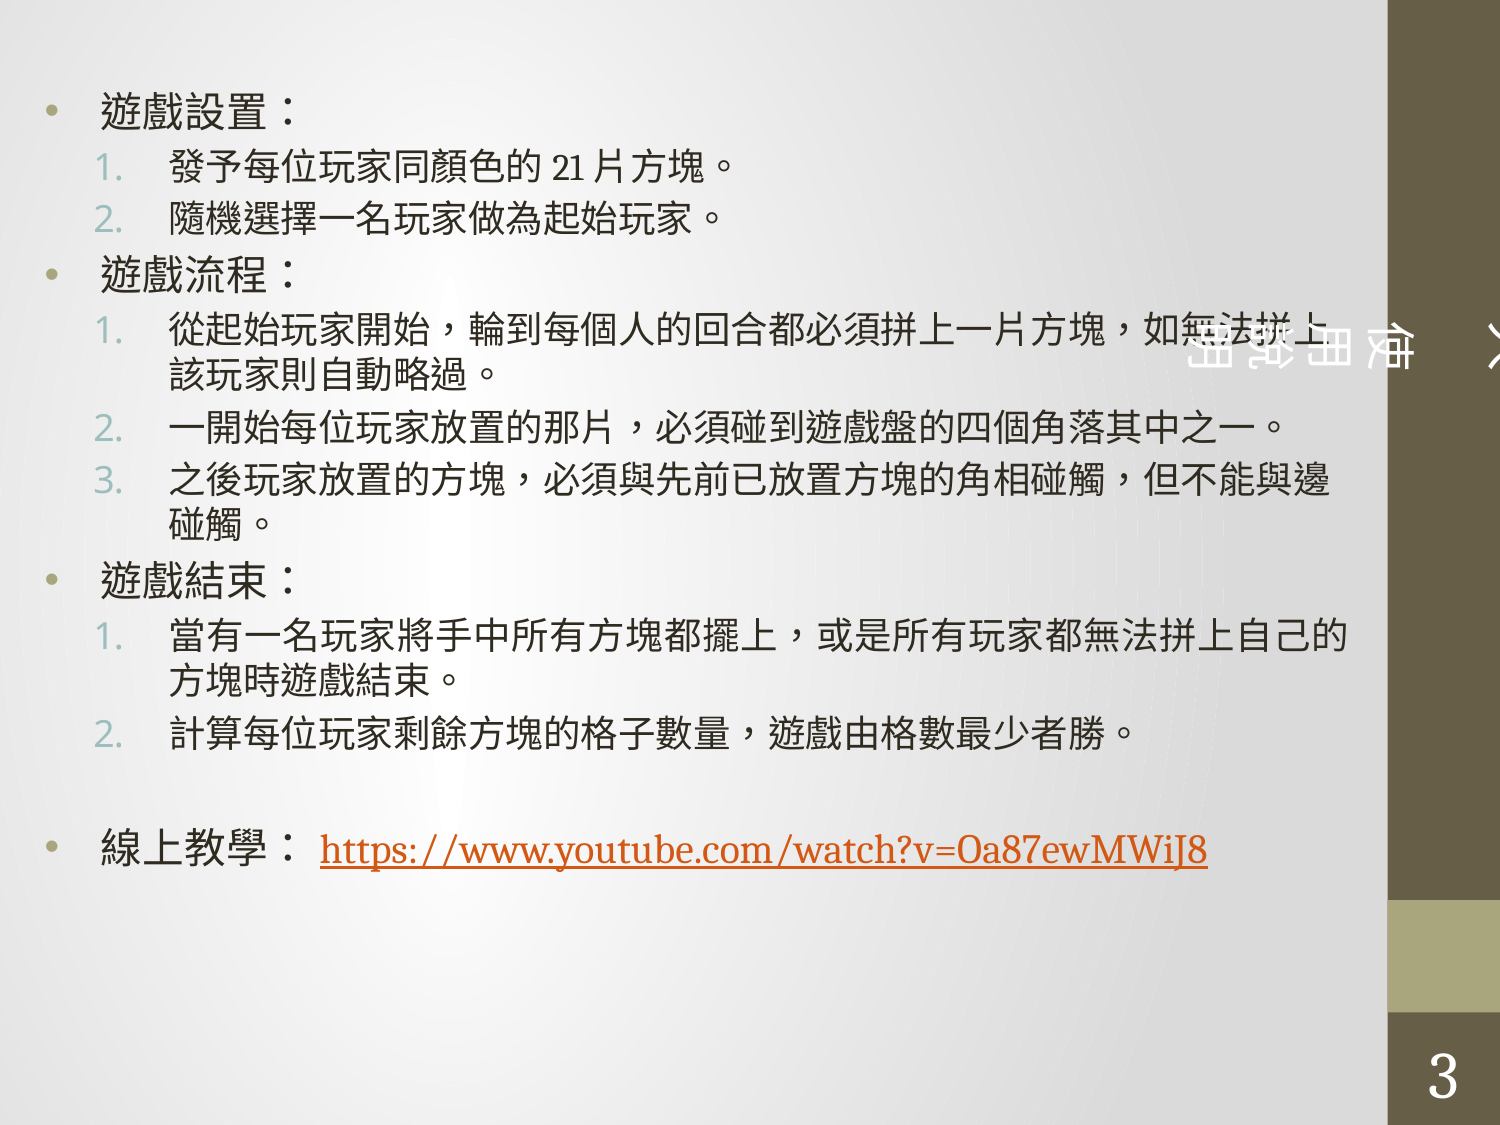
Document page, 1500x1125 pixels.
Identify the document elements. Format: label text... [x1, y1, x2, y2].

text_box 格格不入 使用說明 [1392, 0, 1484, 705]
list 遊戲設置： 發予每位玩家同顏色的21片方塊。 隨機選擇一名玩家做為起始玩家。 遊戲流程： 從起始玩家開始，輪到每個人的回合都必須拼上一片方塊，如無法拼上該玩家則自動略過。 一開始每位玩家放置的那片，必須碰到遊戲盤的四個角落其中之一。 之後玩家放置的方塊，必須與先前已放置方塊的角相碰觸，但不能與邊碰觸。 遊戲結束： 當有一名玩家將手中所有方塊都擺上，或是所有玩家都無法拼上自己的方塊時遊戲結束。 計算每位玩家剩餘方塊的格子數量，遊戲由格數最少者勝。 線上教學：https://www.youtube.com/watch?v=Oa87ewMWiJ8 [29, 51, 1365, 905]
text_box 3 [1387, 1023, 1500, 1119]
